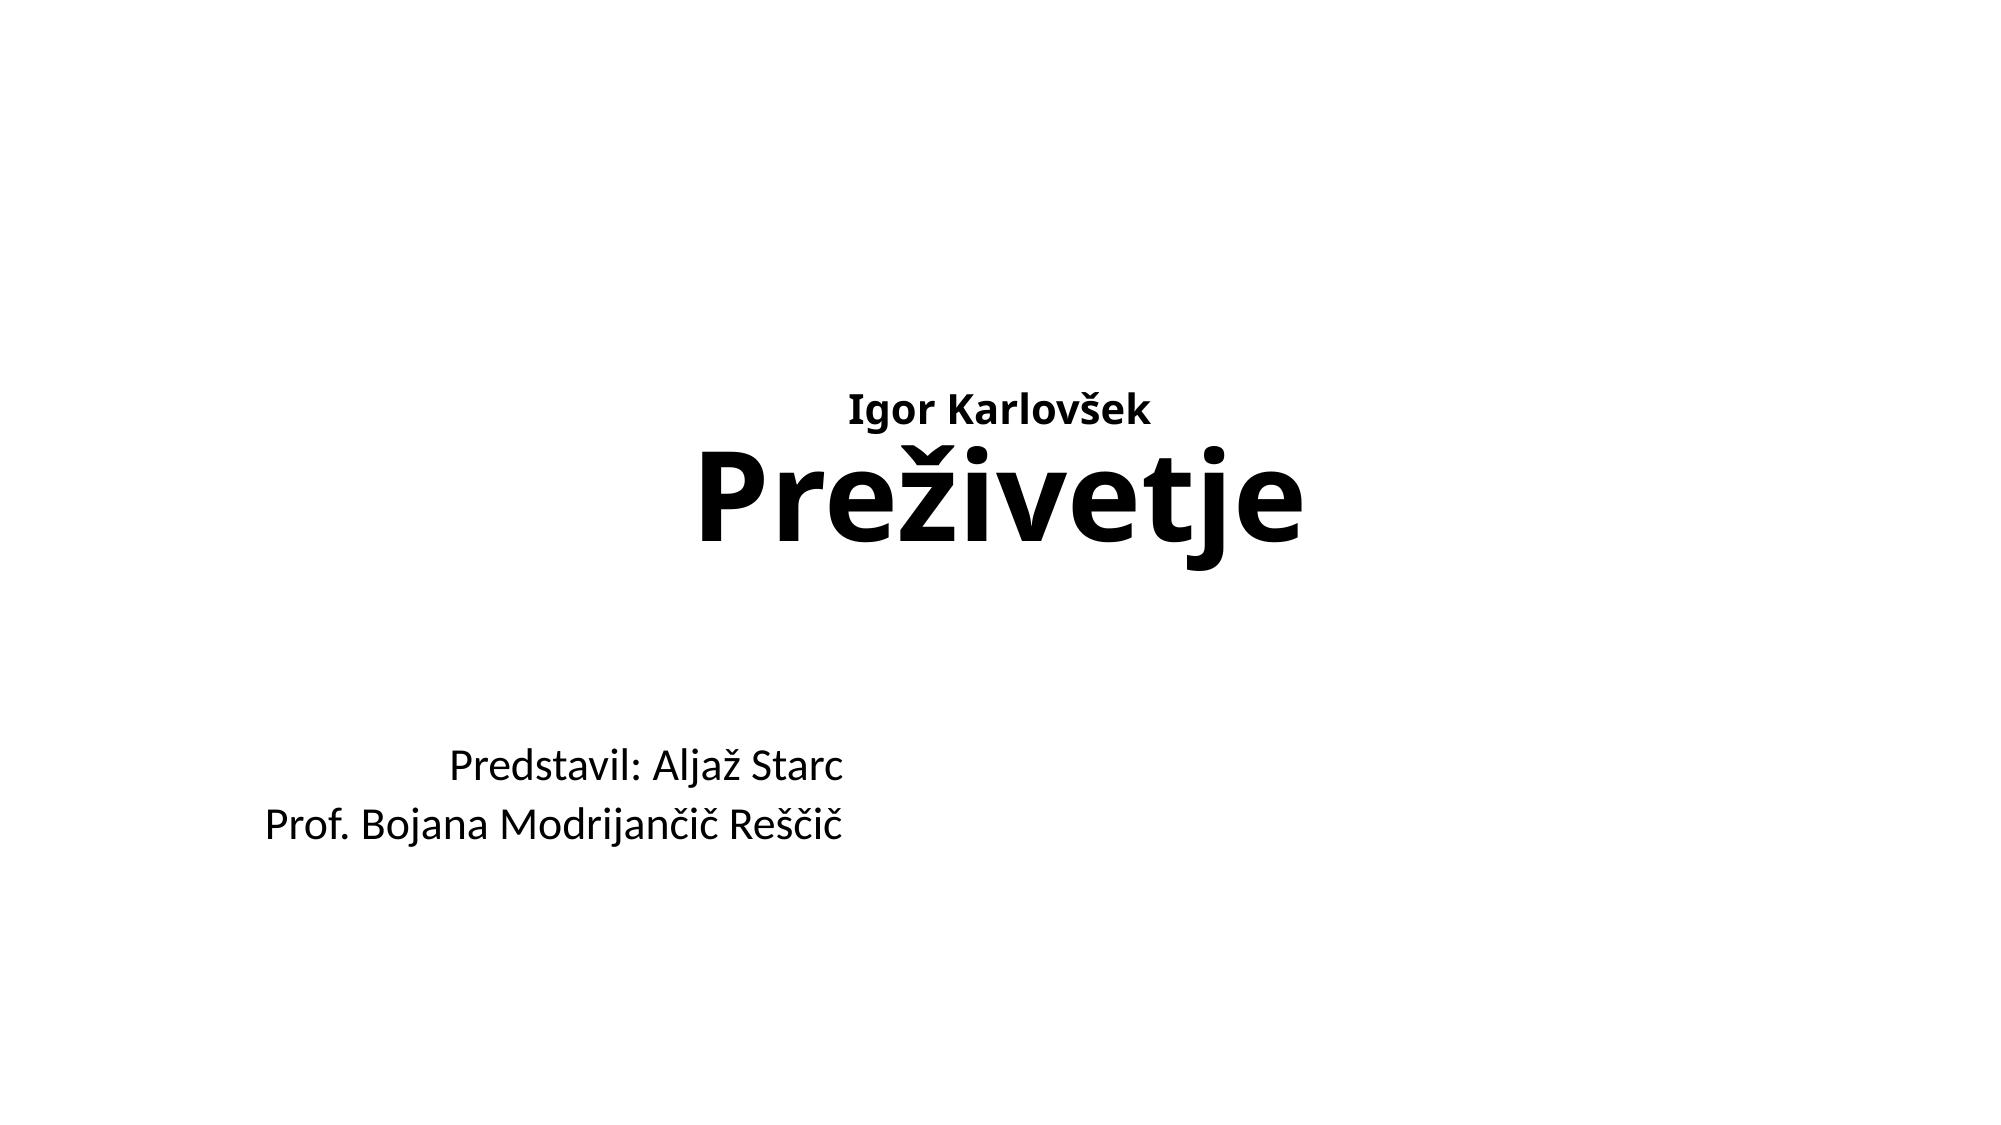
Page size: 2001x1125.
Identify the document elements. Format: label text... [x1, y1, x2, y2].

subtitle Predstavil: Aljaž Starc Prof. Bojana Modrijančič Reščič [249, 741, 1750, 863]
title Igor Karlovšek Preživetje [249, 184, 1750, 576]
